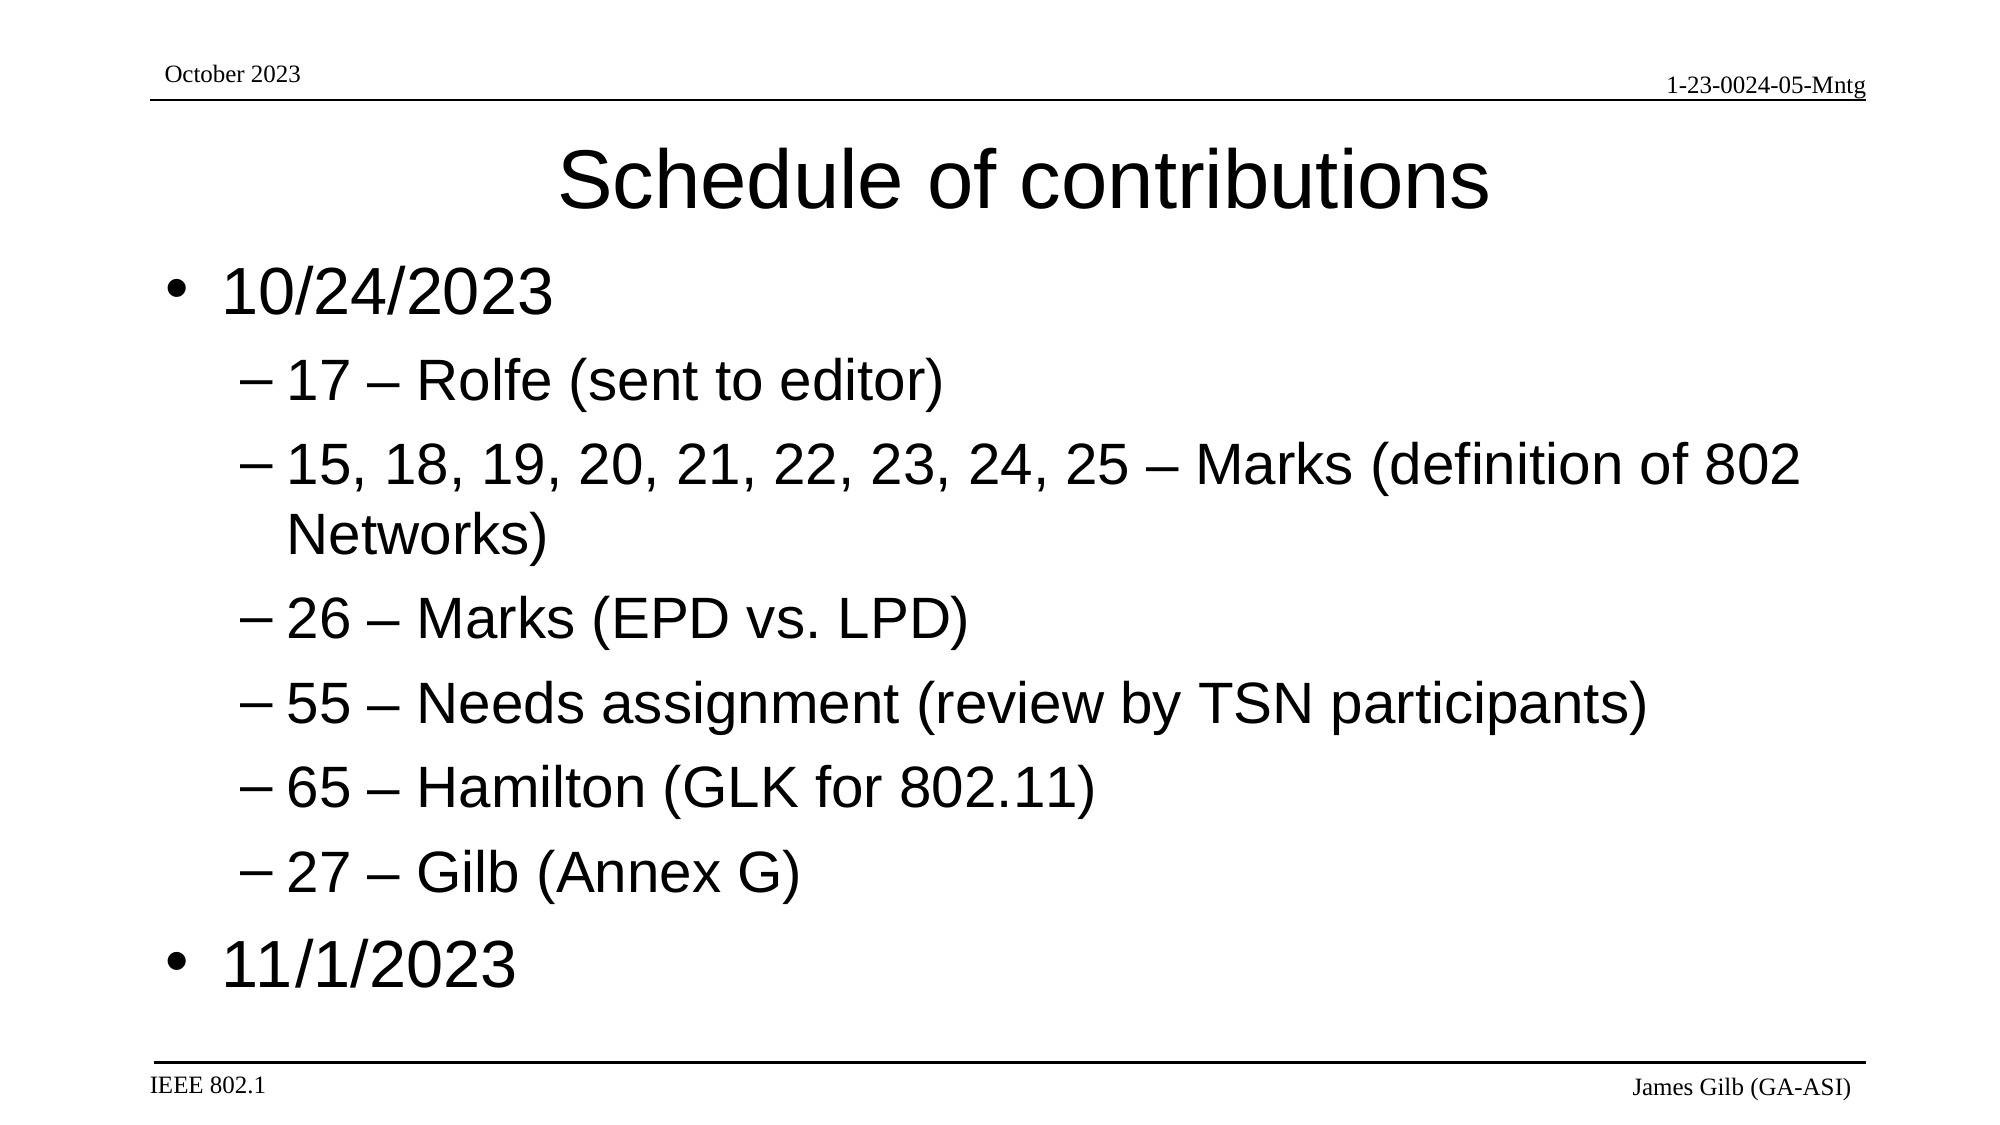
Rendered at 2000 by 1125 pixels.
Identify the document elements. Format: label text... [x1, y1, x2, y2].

list 10/24/2023 17 – Rolfe (sent to editor) 15, 18, 19, 20, 21, 22, 23, 24, 25 – Marks (definition of 802 Networks) 26 – Marks (EPD vs. LPD) 55 – Needs assignment (review by TSN participants) 65 – Hamilton (GLK for 802.11) 27 – Gilb (Annex G) 11/1/2023 [149, 239, 1900, 1051]
title Schedule of contributions [149, 112, 1900, 238]
